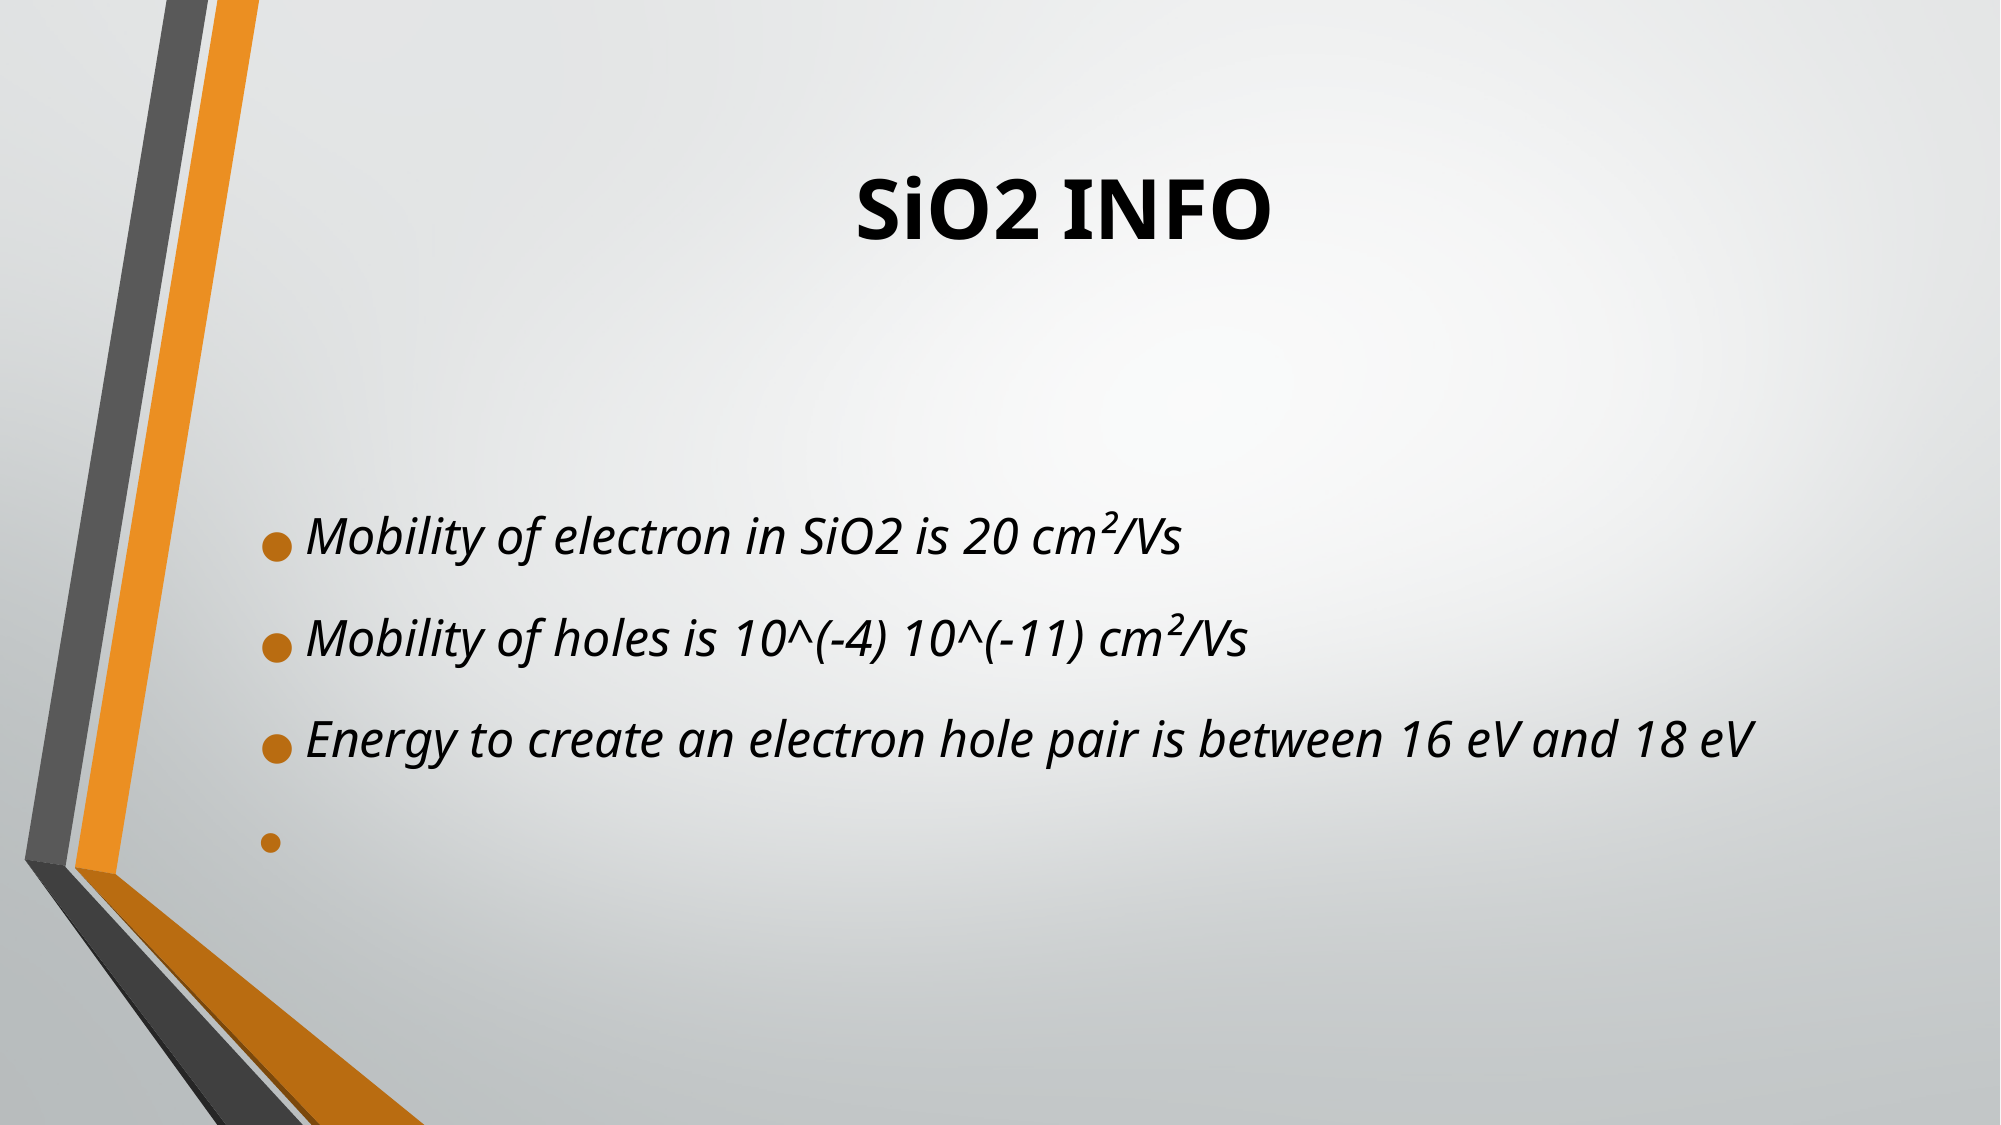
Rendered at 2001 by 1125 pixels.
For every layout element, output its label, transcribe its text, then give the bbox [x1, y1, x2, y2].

list Mobility of electron in SiO2 is 20 cm²/Vs Mobility of holes is 10^(-4) 10^(-11) cm²/Vs Energy to create an electron hole pair is between 16 eV and 18 eV [243, 437, 1887, 950]
title SiO2 INFO [243, 112, 1887, 400]
